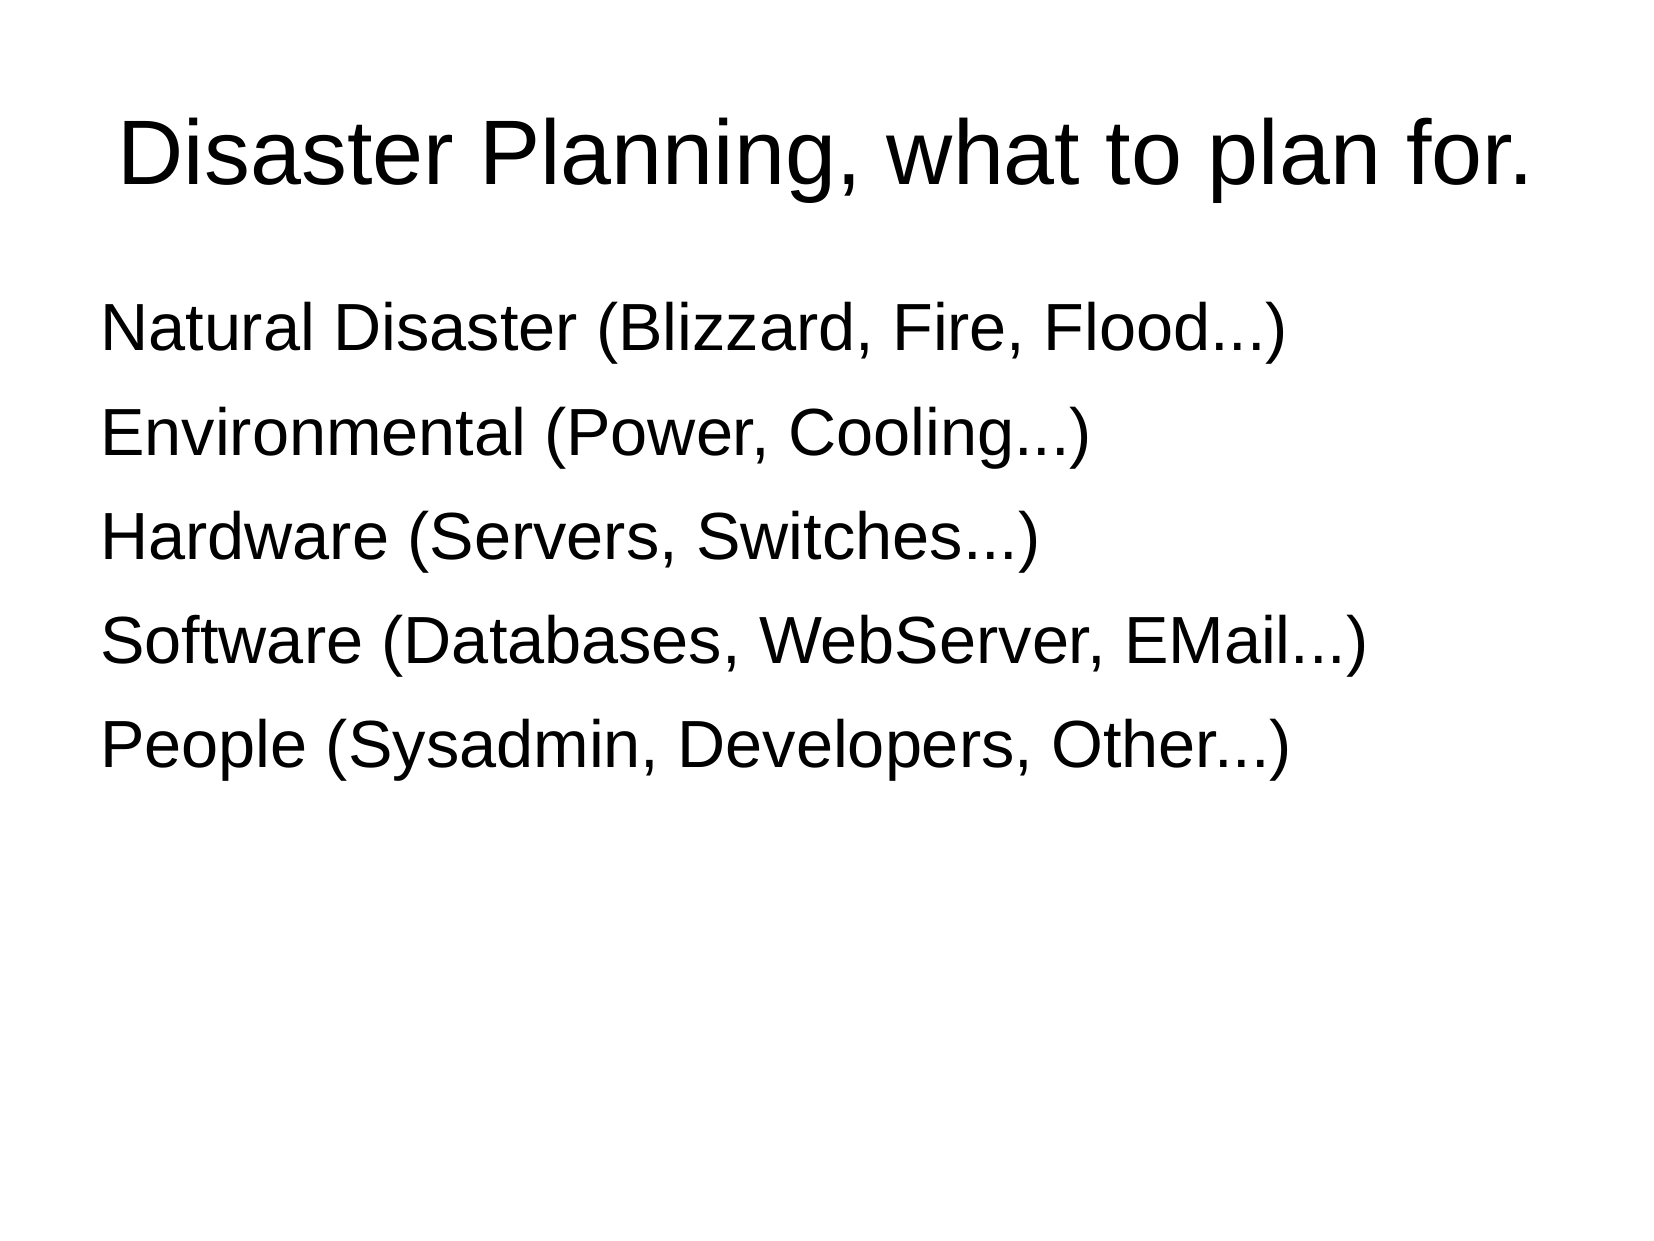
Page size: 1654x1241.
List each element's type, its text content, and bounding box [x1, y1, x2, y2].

title Disaster Planning, what to plan for. [82, 56, 1571, 250]
list Natural Disaster (Blizzard, Fire, Flood...) Environmental (Power, Cooling...) Hardware (Servers, Switches...) Software (Databases, WebServer, EMail...) People (Sysadmin, Developers, Other...) [82, 290, 1571, 1094]
